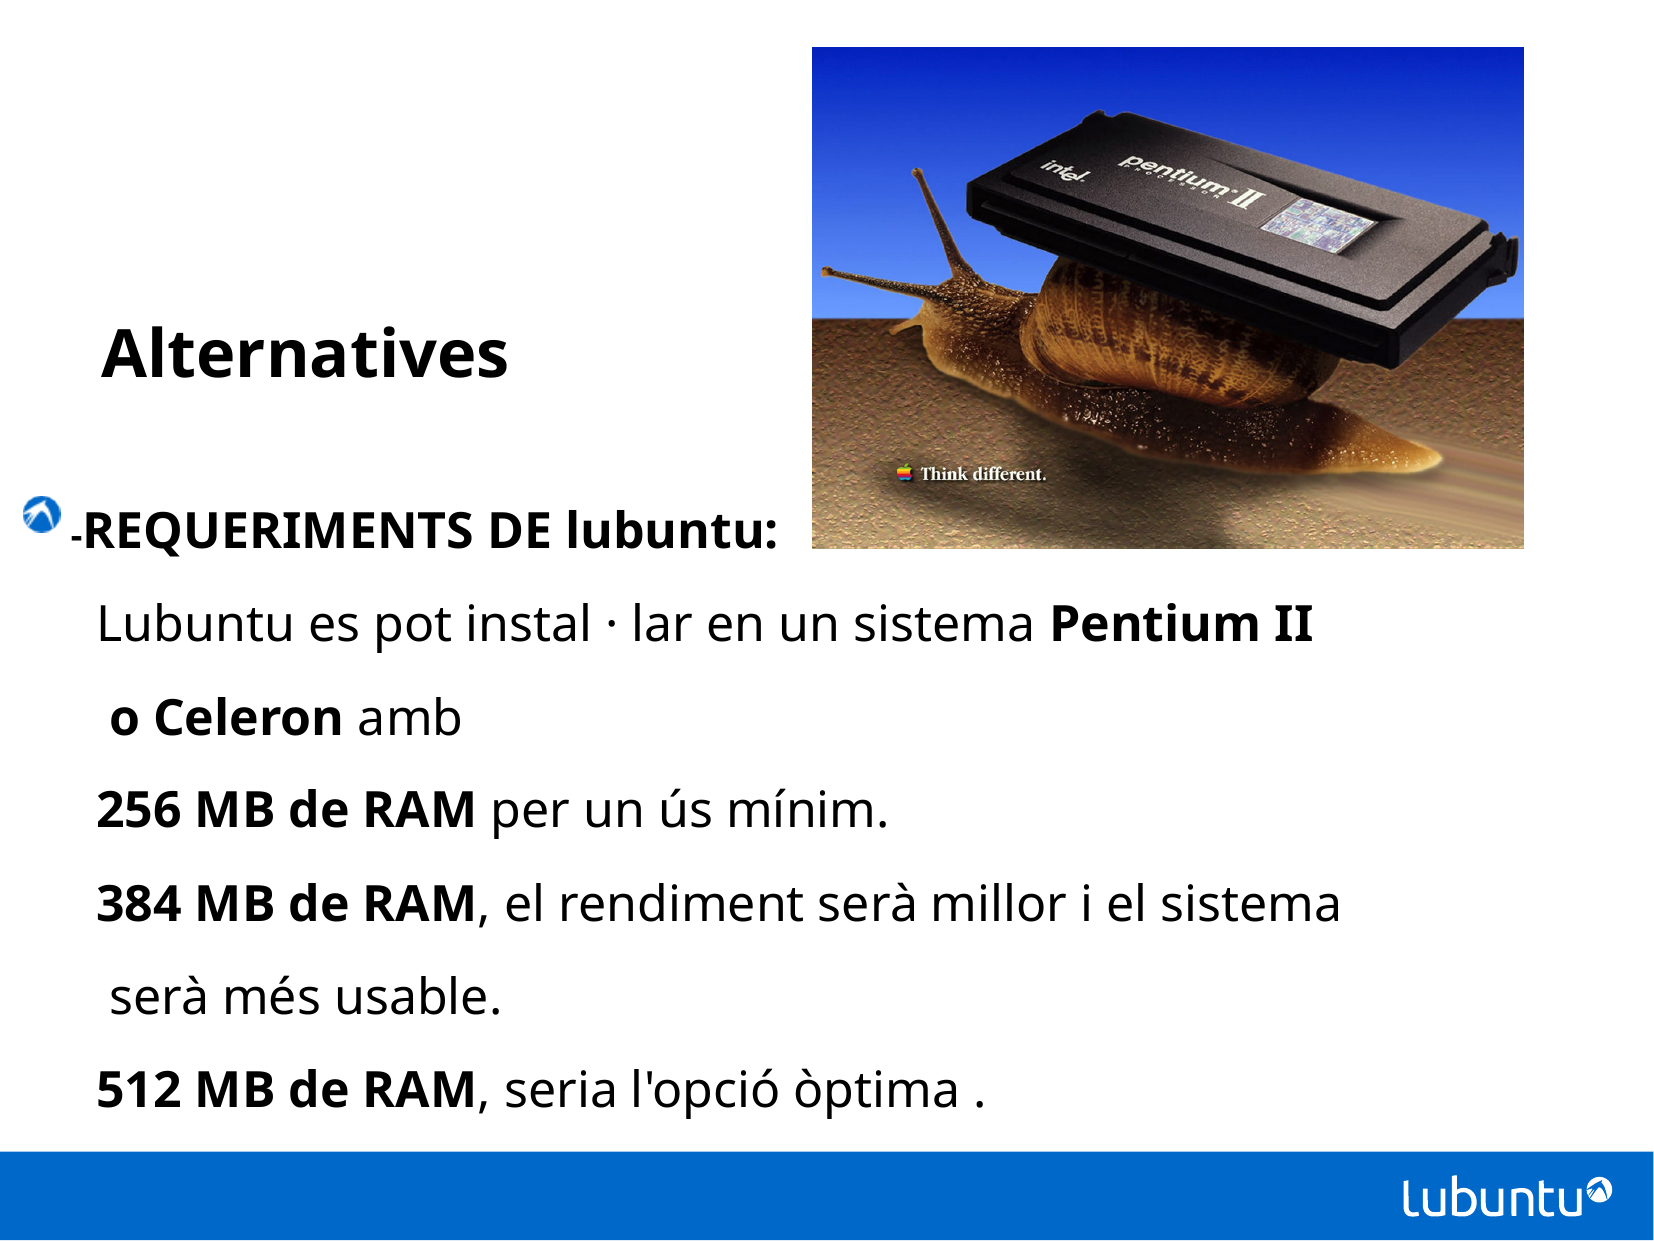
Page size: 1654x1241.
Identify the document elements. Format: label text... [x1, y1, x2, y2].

text_box -REQUERIMENTS DE lubuntu: Lubuntu es pot instal · lar en un sistema Pentium II o Celeron amb 256 MB de RAM per un ús mínim. 384 MB de RAM, el rendiment serà millor i el sistema serà més usable. 512 MB de RAM, seria l'opció òptima . [55, 354, 1654, 1046]
text_box Alternatives [86, 299, 532, 354]
picture [812, 47, 1524, 549]
picture [23, 496, 61, 533]
